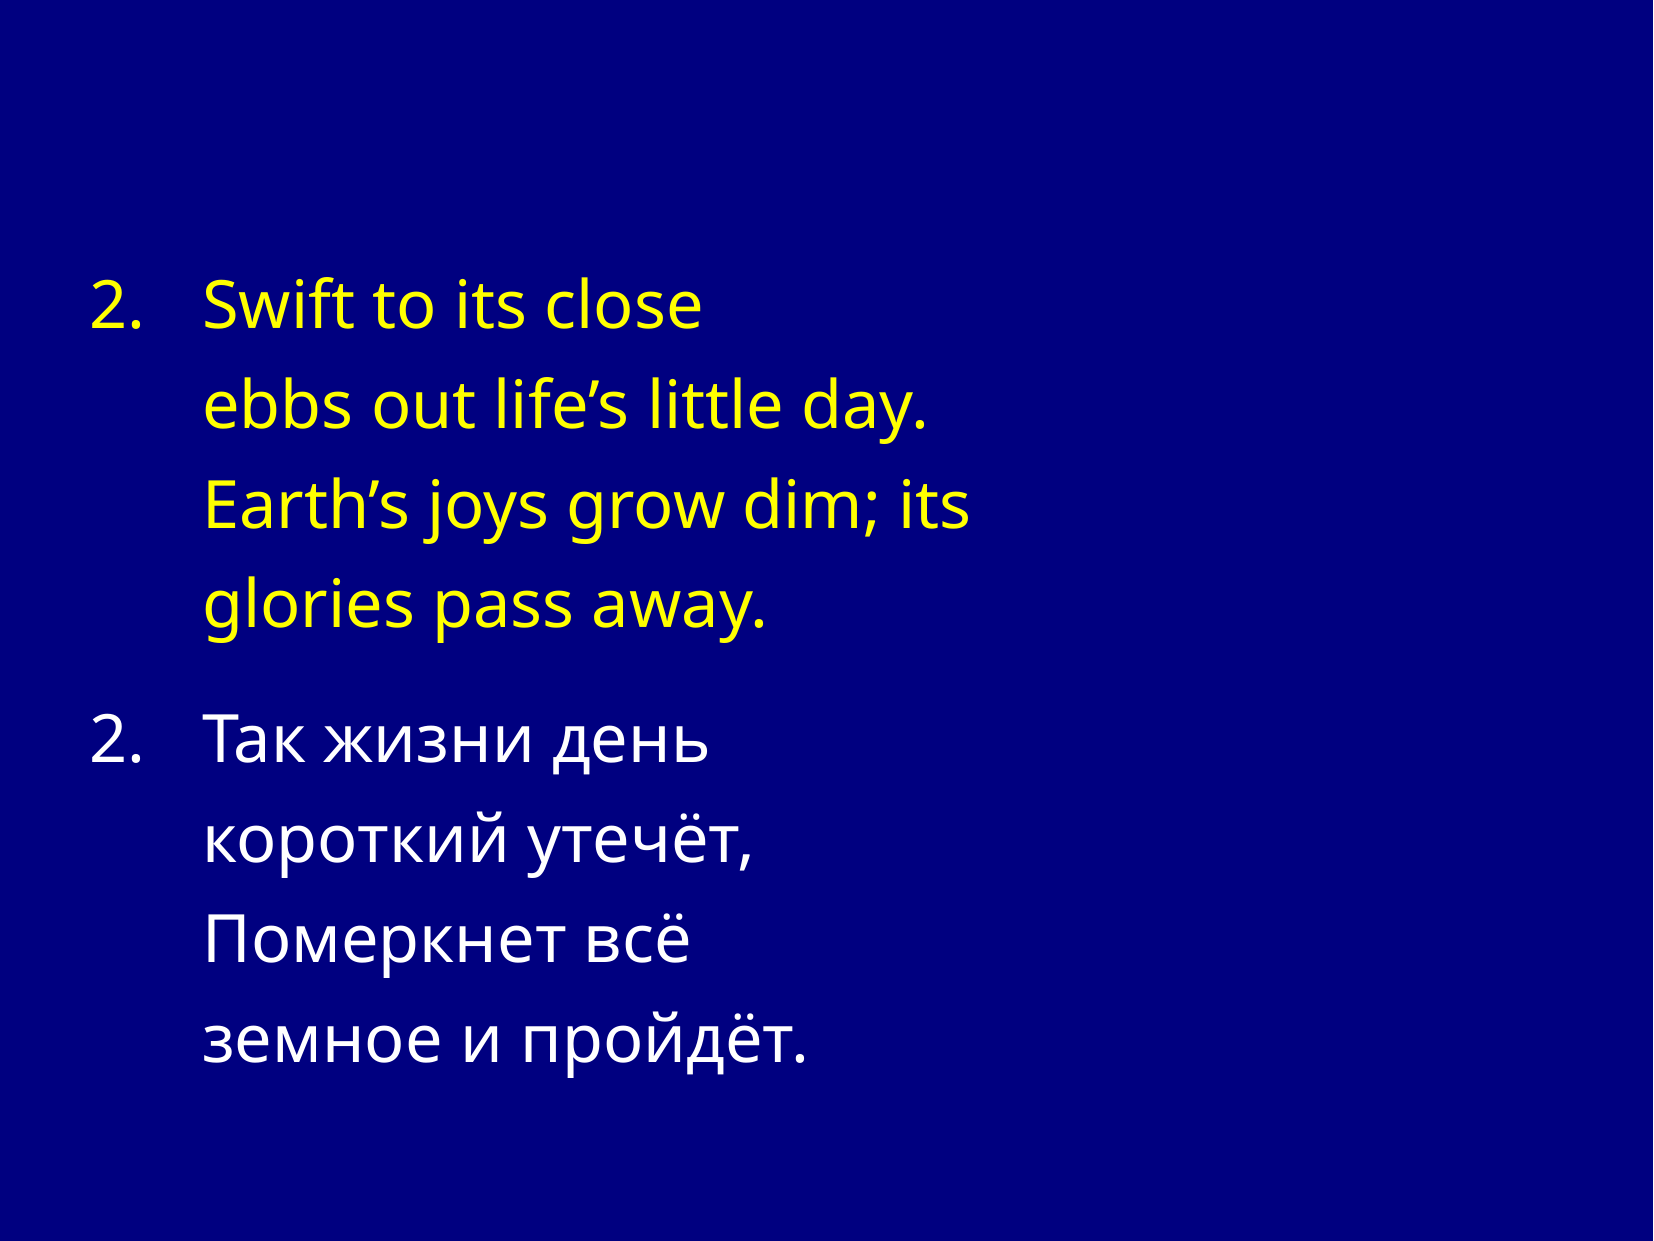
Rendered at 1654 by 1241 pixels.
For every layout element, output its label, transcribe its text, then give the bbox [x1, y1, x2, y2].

text_box 2. Swift to its close ebbs out life’s little day. Earth’s joys grow dim; its glories pass away. [75, 150, 1576, 638]
text_box 2. Так жизни день короткий утечёт, Померкнет всё земное и пройдёт. [75, 675, 1576, 1163]
